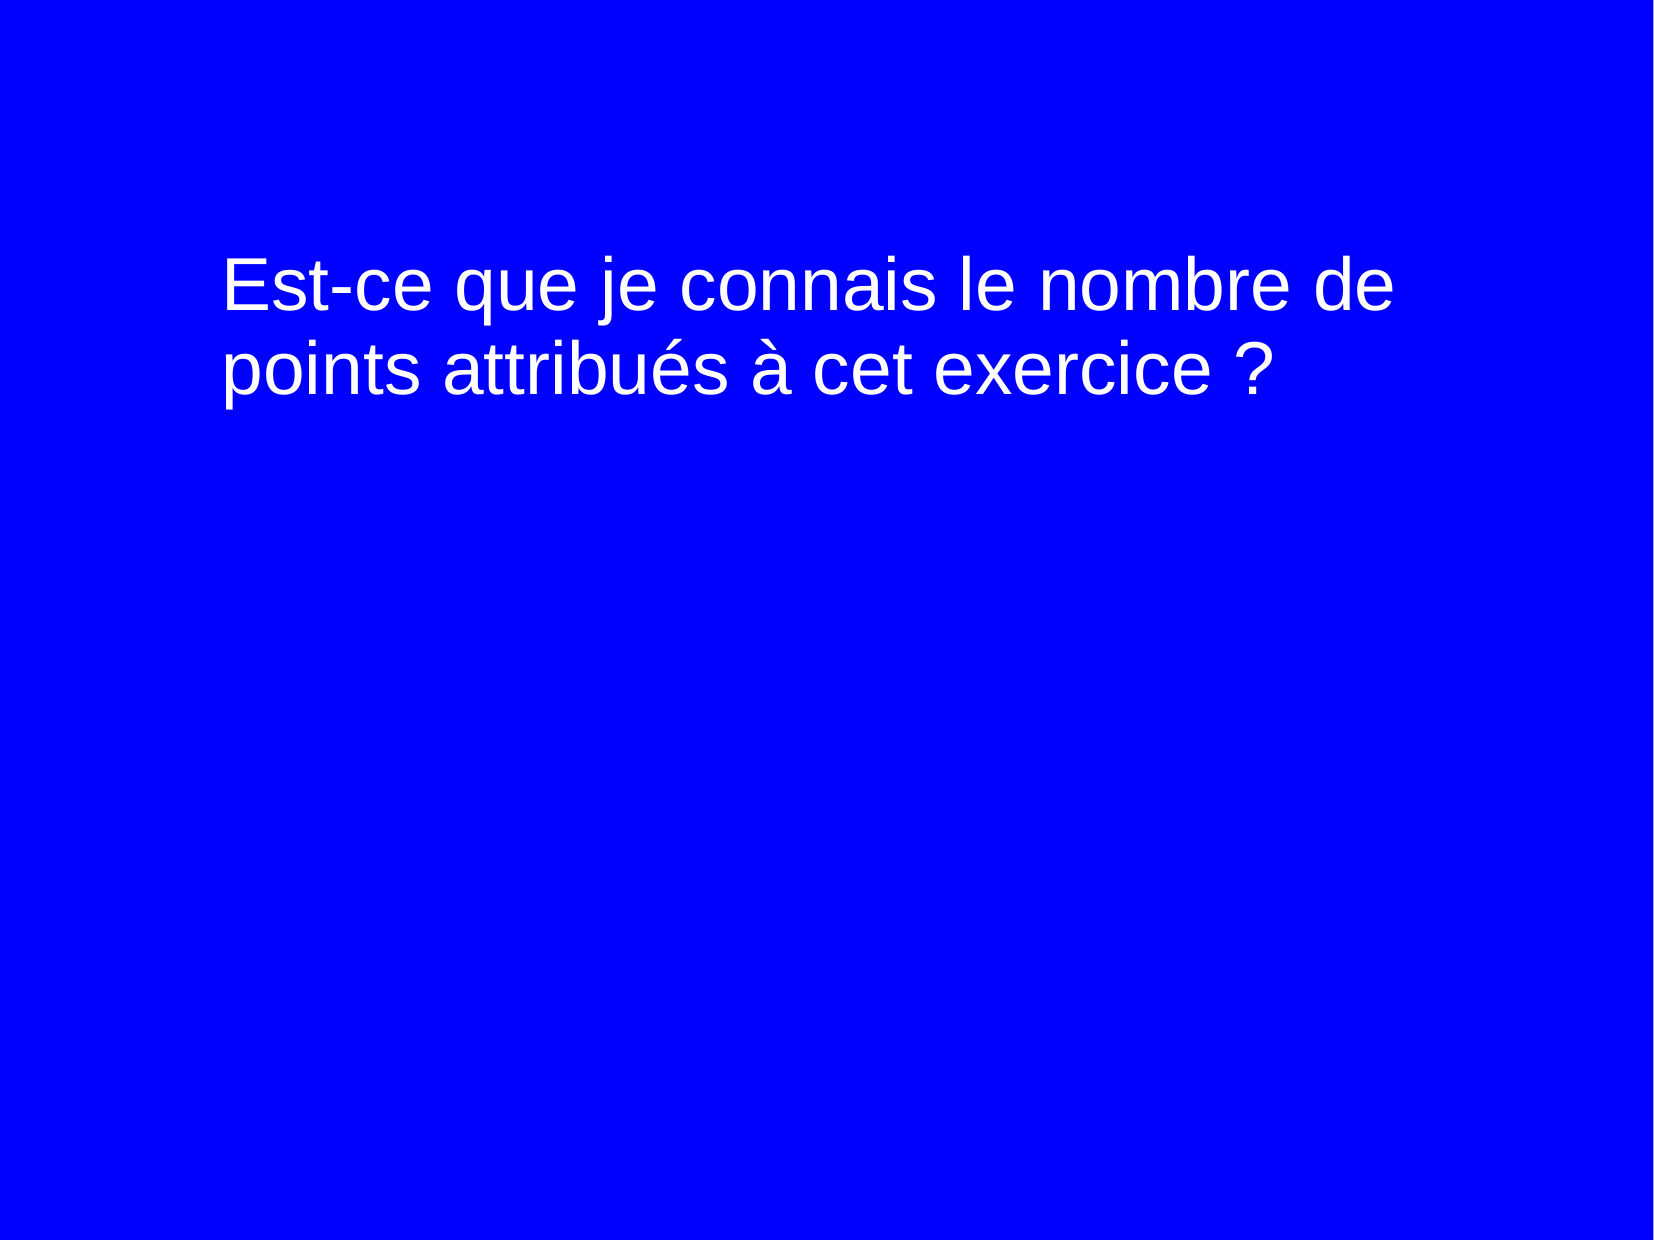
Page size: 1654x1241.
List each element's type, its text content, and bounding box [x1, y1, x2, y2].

text_box Est-ce que je connais le nombre de points attribués à cet exercice ? [206, 235, 1438, 418]
